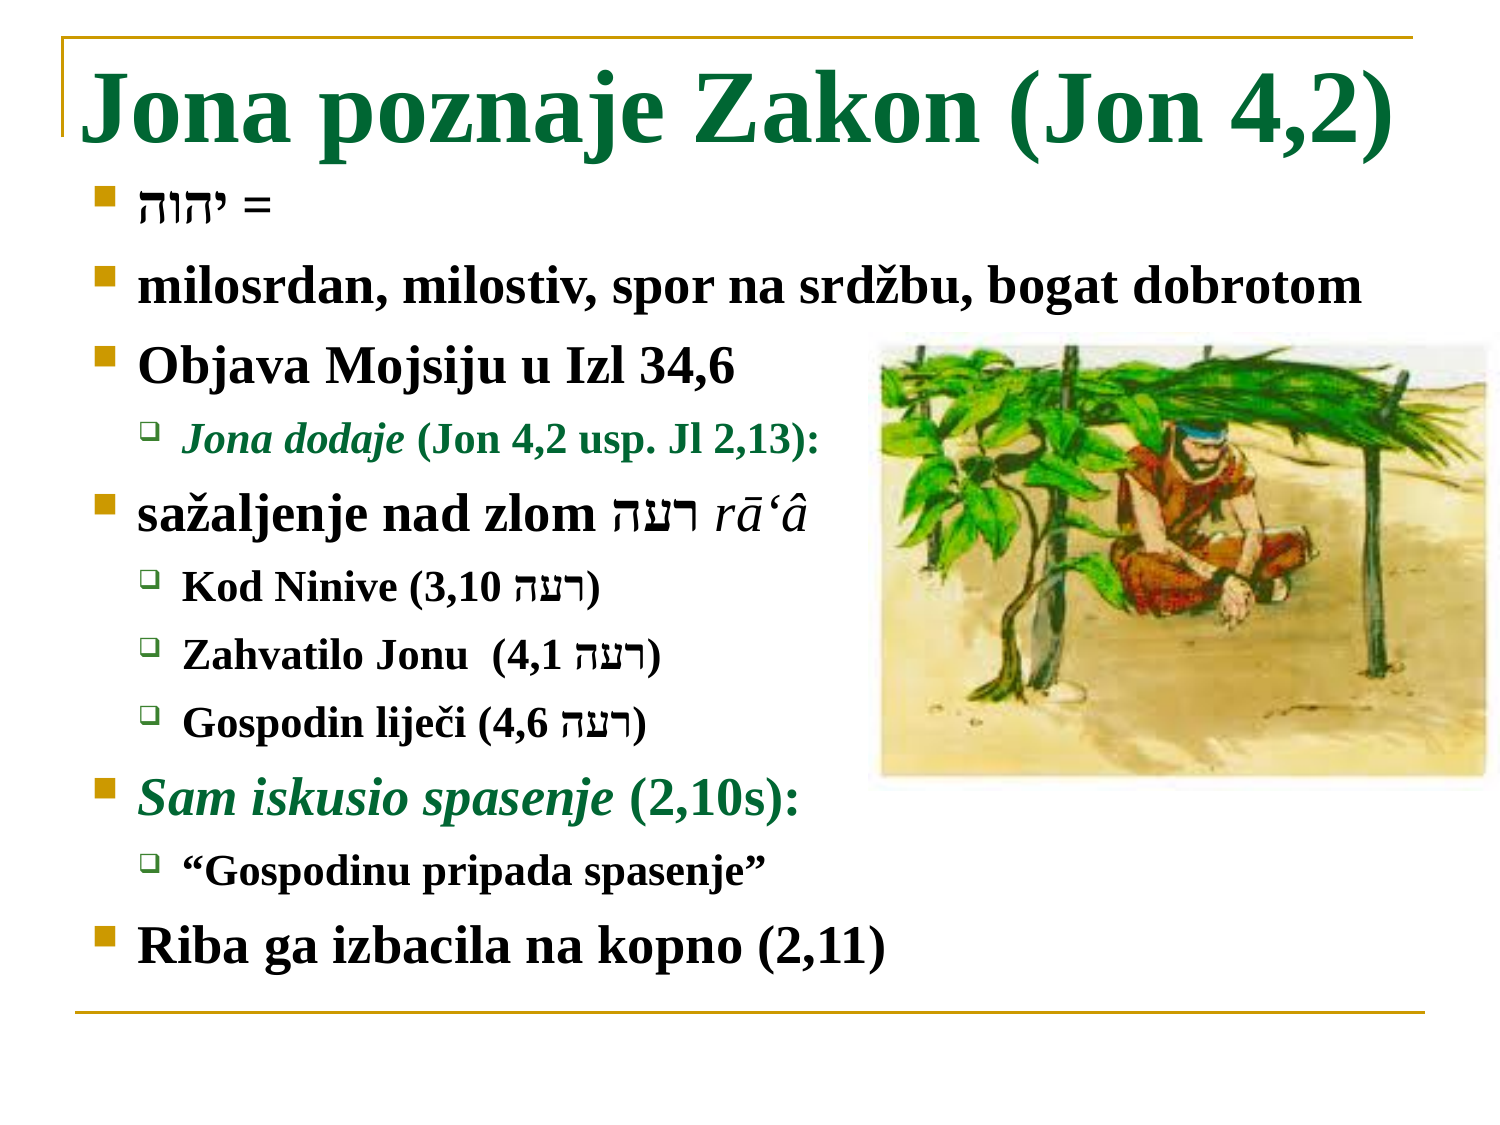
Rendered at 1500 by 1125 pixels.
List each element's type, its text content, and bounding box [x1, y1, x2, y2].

picture [868, 332, 1500, 791]
list יהוה = milosrdan, milostiv, spor na srdžbu, bogat dobrotom Objava Mojsiju u Izl 34,6 Jona dodaje (Jon 4,2 usp. Jl 2,13): sažaljenje nad zlom רעה rā‘â Kod Ninive (רעה 3,10) Zahvatilo Jonu (רעה 4,1) Gospodin liječi (רעה 4,6) Sam iskusio spasenje (2,10s): “Gospodinu pripada spasenje” Riba ga izbacila na kopno (2,11) [76, 160, 1460, 1000]
title Jona poznaje Zakon (Jon 4,2) [63, 30, 1414, 170]
